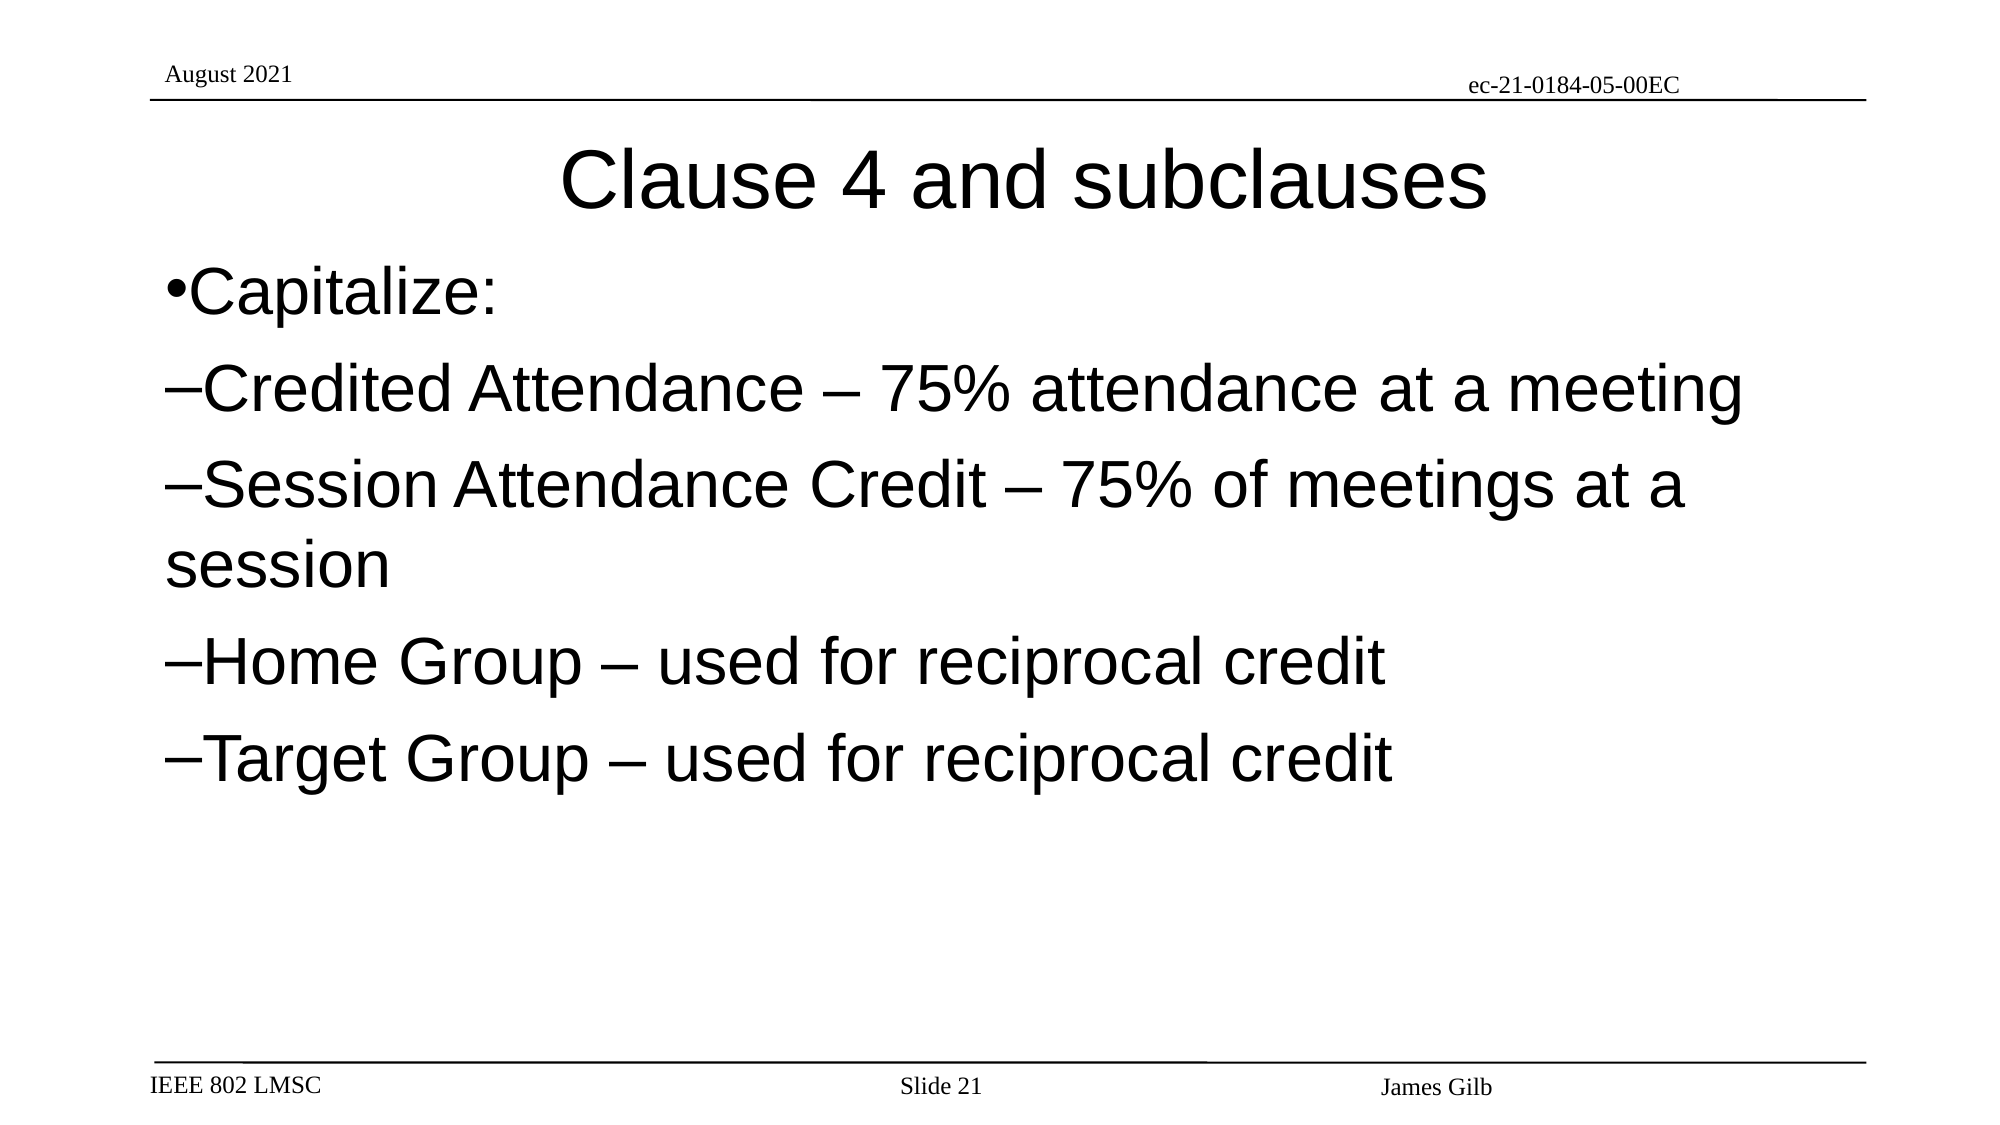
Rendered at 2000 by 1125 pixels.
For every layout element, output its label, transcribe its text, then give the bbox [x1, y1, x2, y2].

title Clause 4 and subclauses [149, 112, 1900, 238]
text_box Slide [799, 1069, 1083, 1108]
list Capitalize: Credited Attendance – 75% attendance at a meeting Session Attendance Credit – 75% of meetings at a session Home Group – used for reciprocal credit Target Group – used for reciprocal credit [149, 239, 1900, 1051]
